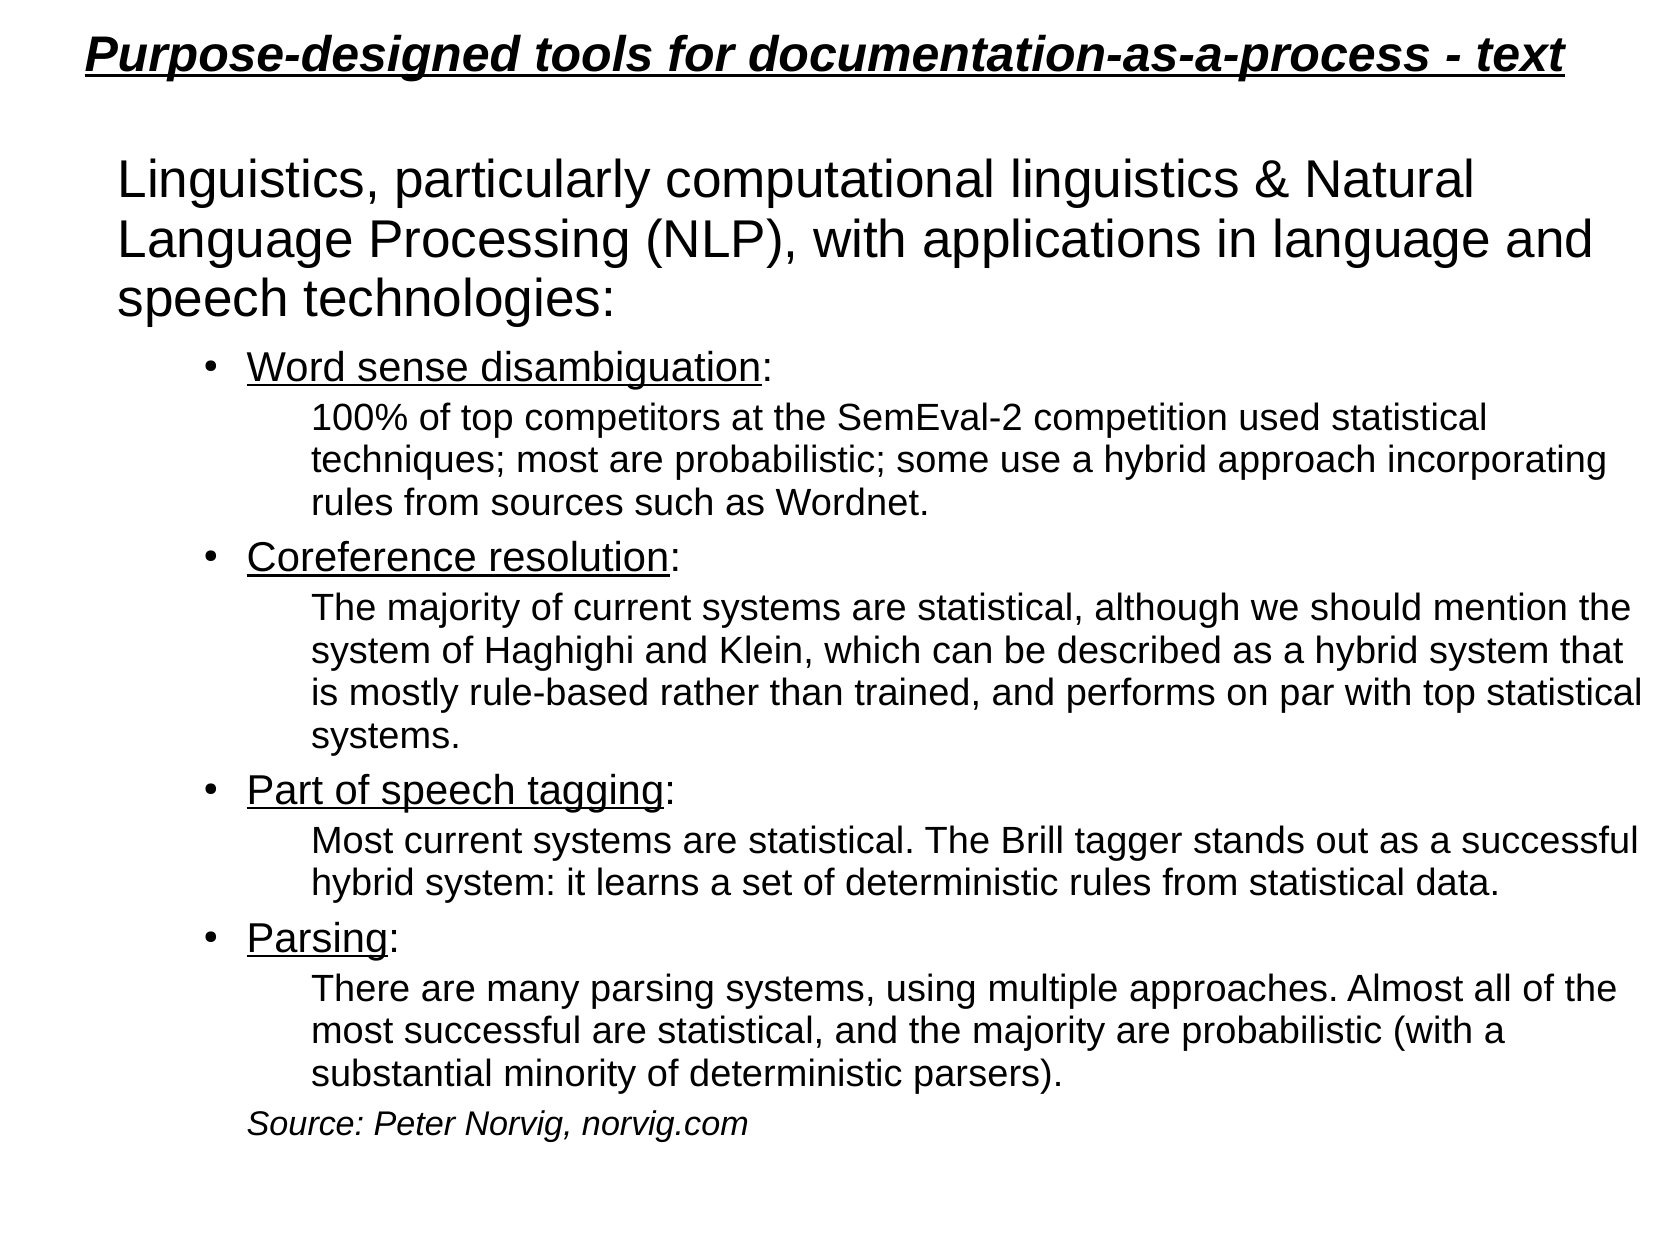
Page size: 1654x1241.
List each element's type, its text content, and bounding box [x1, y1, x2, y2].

list Linguistics, particularly computational linguistics & Natural Language Processing (NLP), with applications in language and speech technologies: Word sense disambiguation: 100% of top competitors at the SemEval-2 competition used statistical techniques; most are probabilistic; some use a hybrid approach incorporating rules from sources such as Wordnet. Coreference resolution: The majority of current systems are statistical, although we should mention the system of Haghighi and Klein, which can be described as a hybrid system that is mostly rule-based rather than trained, and performs on par with top statistical systems. Part of speech tagging: Most current systems are statistical. The Brill tagger stands out as a successful hybrid system: it learns a set of deterministic rules from statistical data. Parsing: There are many parsing systems, using multiple approaches. Almost all of the most successful are statistical, and the majority are probabilistic (with a substantial minority of deterministic parsers). Source: Peter Norvig, norvig.com [53, 150, 1651, 1193]
title Purpose-designed tools for documentation-as-a-process - text [0, 2, 1654, 106]
